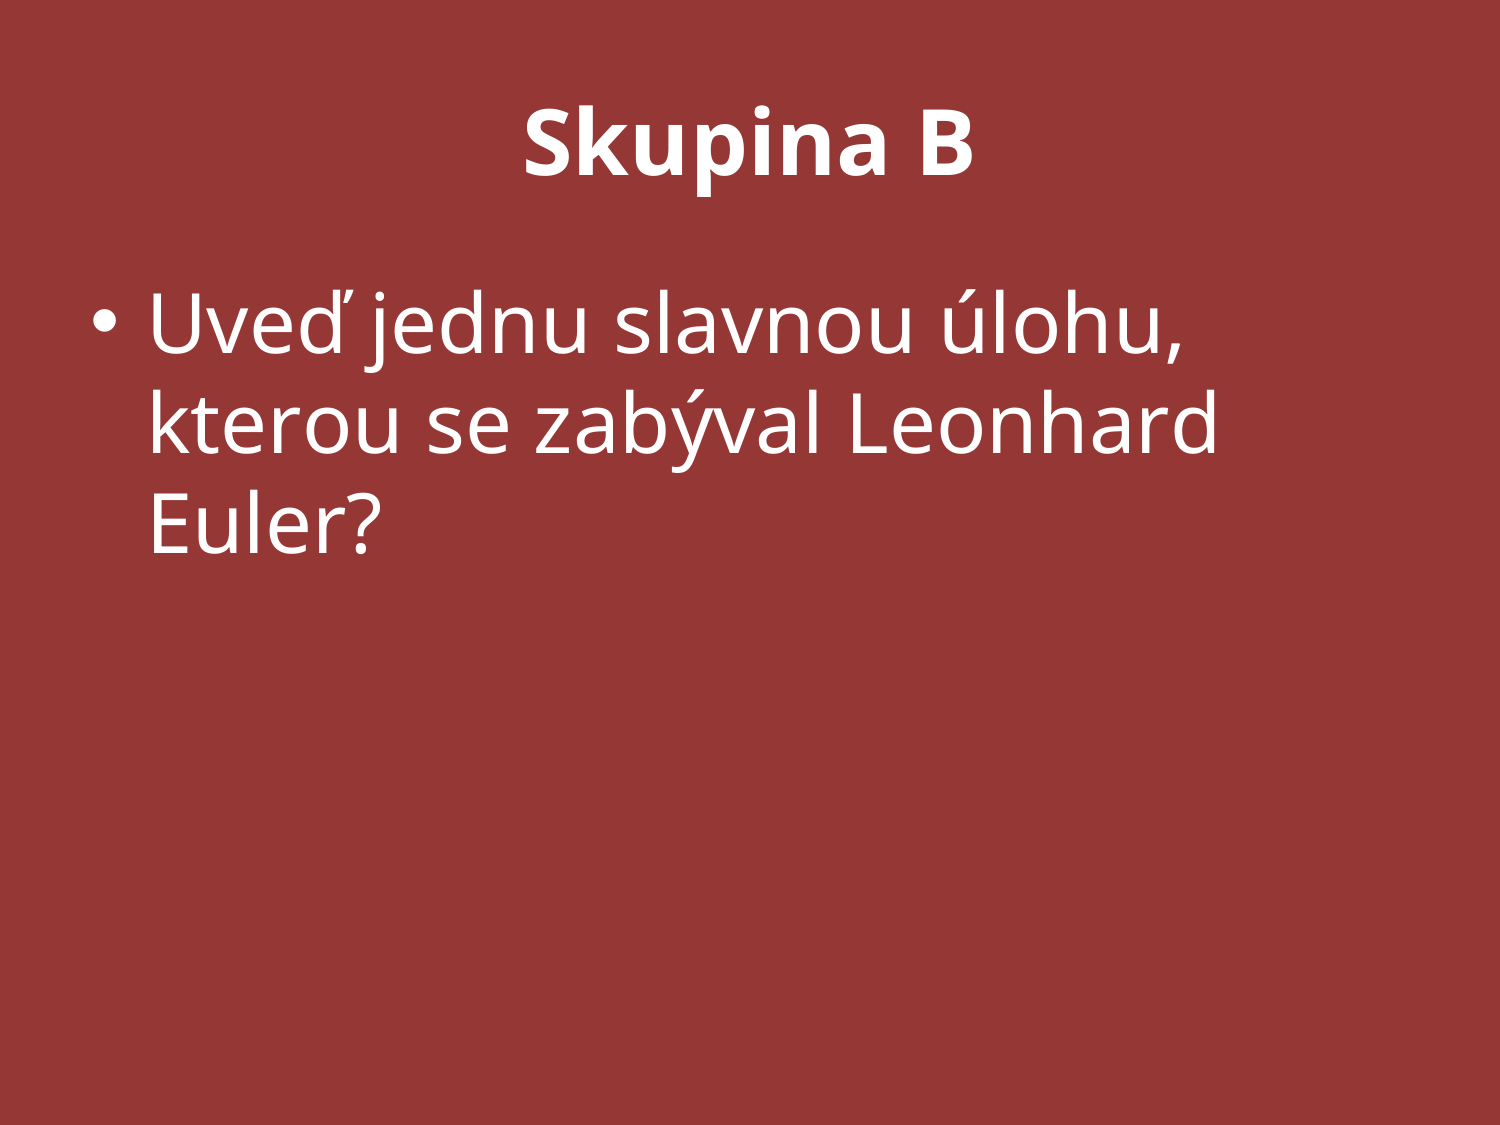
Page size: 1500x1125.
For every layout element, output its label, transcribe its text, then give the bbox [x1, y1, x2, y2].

title Skupina B [75, 45, 1426, 233]
list Uveď jednu slavnou úlohu, kterou se zabýval Leonhard Euler? [75, 262, 1426, 1006]
